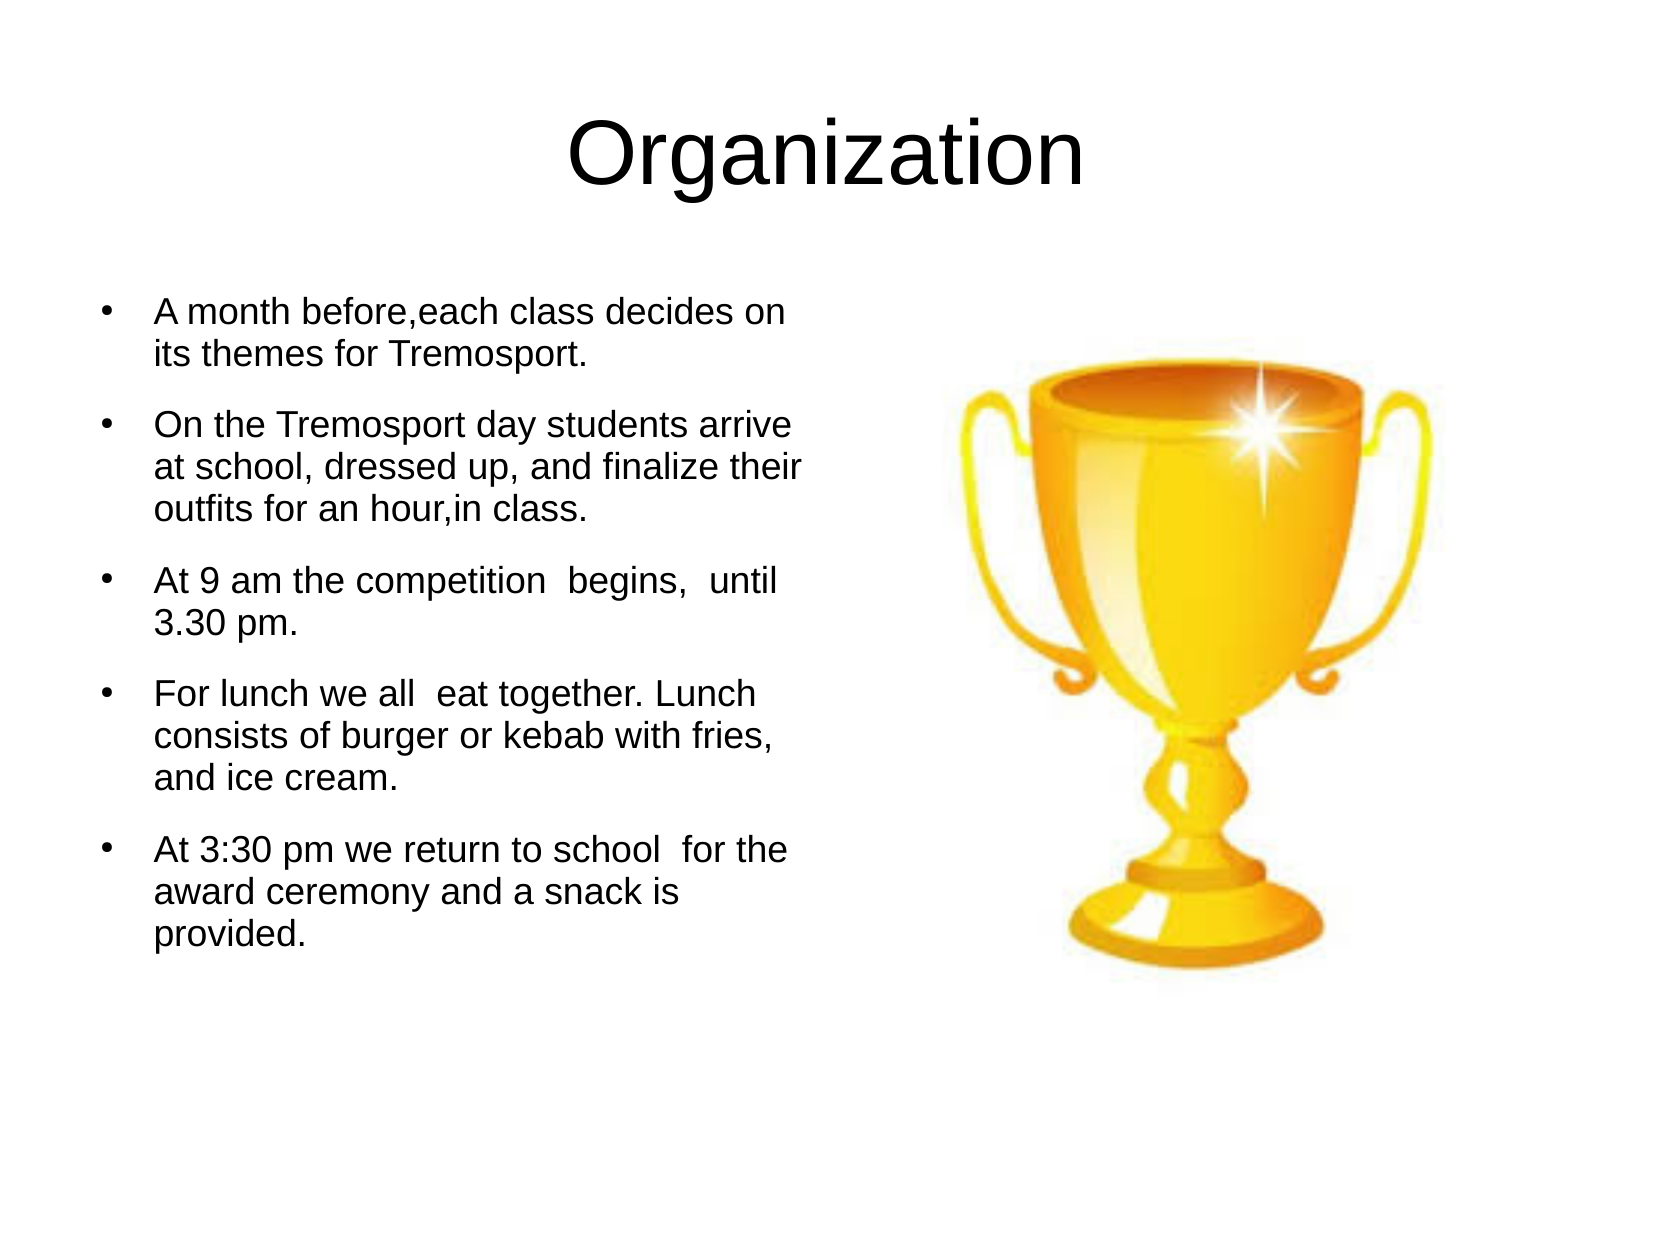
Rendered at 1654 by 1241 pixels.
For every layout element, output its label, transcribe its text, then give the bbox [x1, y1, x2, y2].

title Organization [82, 49, 1571, 257]
picture [896, 290, 1521, 1010]
list A month before,each class decides on its themes for Tremosport. On the Tremosport day students arrive at school, dressed up, and finalize their outfits for an hour,in class. At 9 am the competition begins, until 3.30 pm. For lunch we all eat together. Lunch consists of burger or kebab with fries, and ice cream. At 3:30 pm we return to school for the award ceremony and a snack is provided. [82, 290, 809, 1010]
